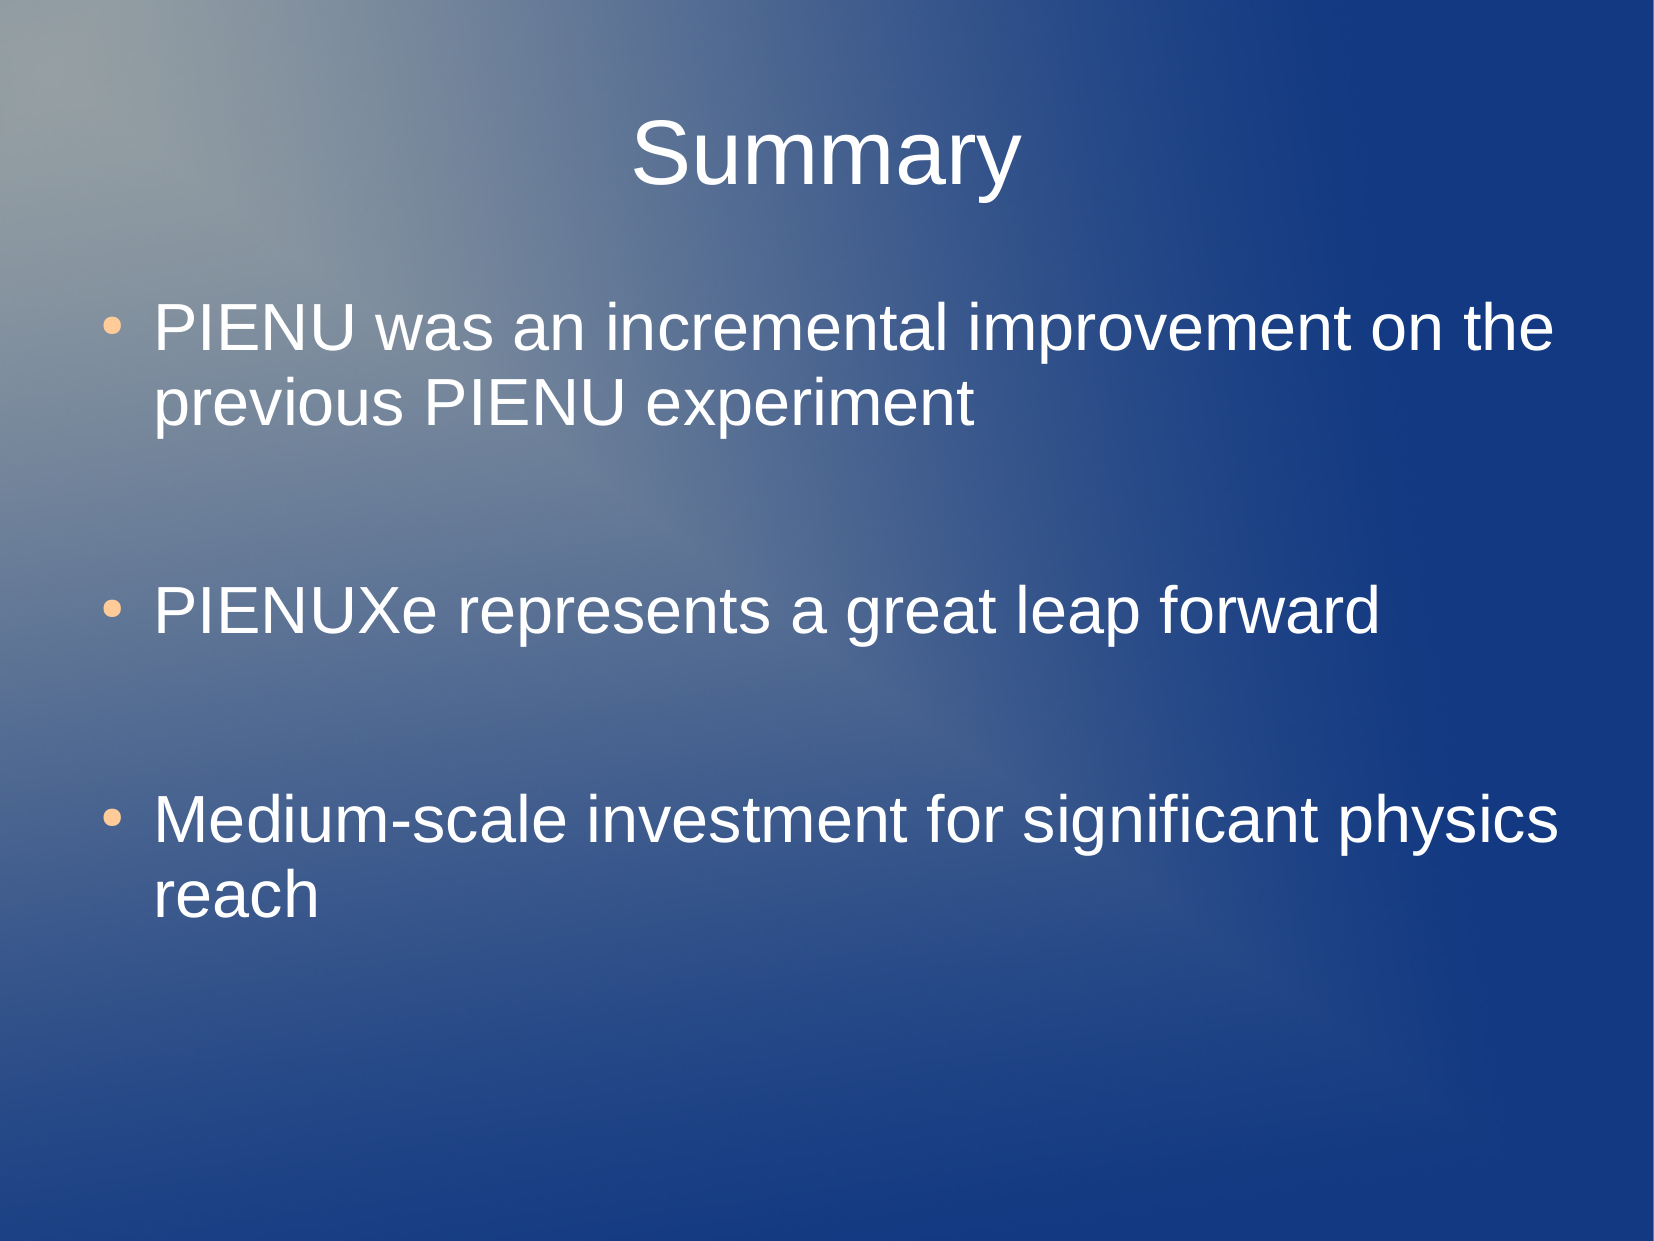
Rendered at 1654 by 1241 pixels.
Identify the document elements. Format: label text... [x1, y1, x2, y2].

list PIENU was an incremental improvement on the previous PIENU experiment PIENUXe represents a great leap forward Medium-scale investment for significant physics reach [82, 290, 1571, 1141]
picture [0, 0, 1654, 1241]
title Summary [82, 49, 1571, 257]
